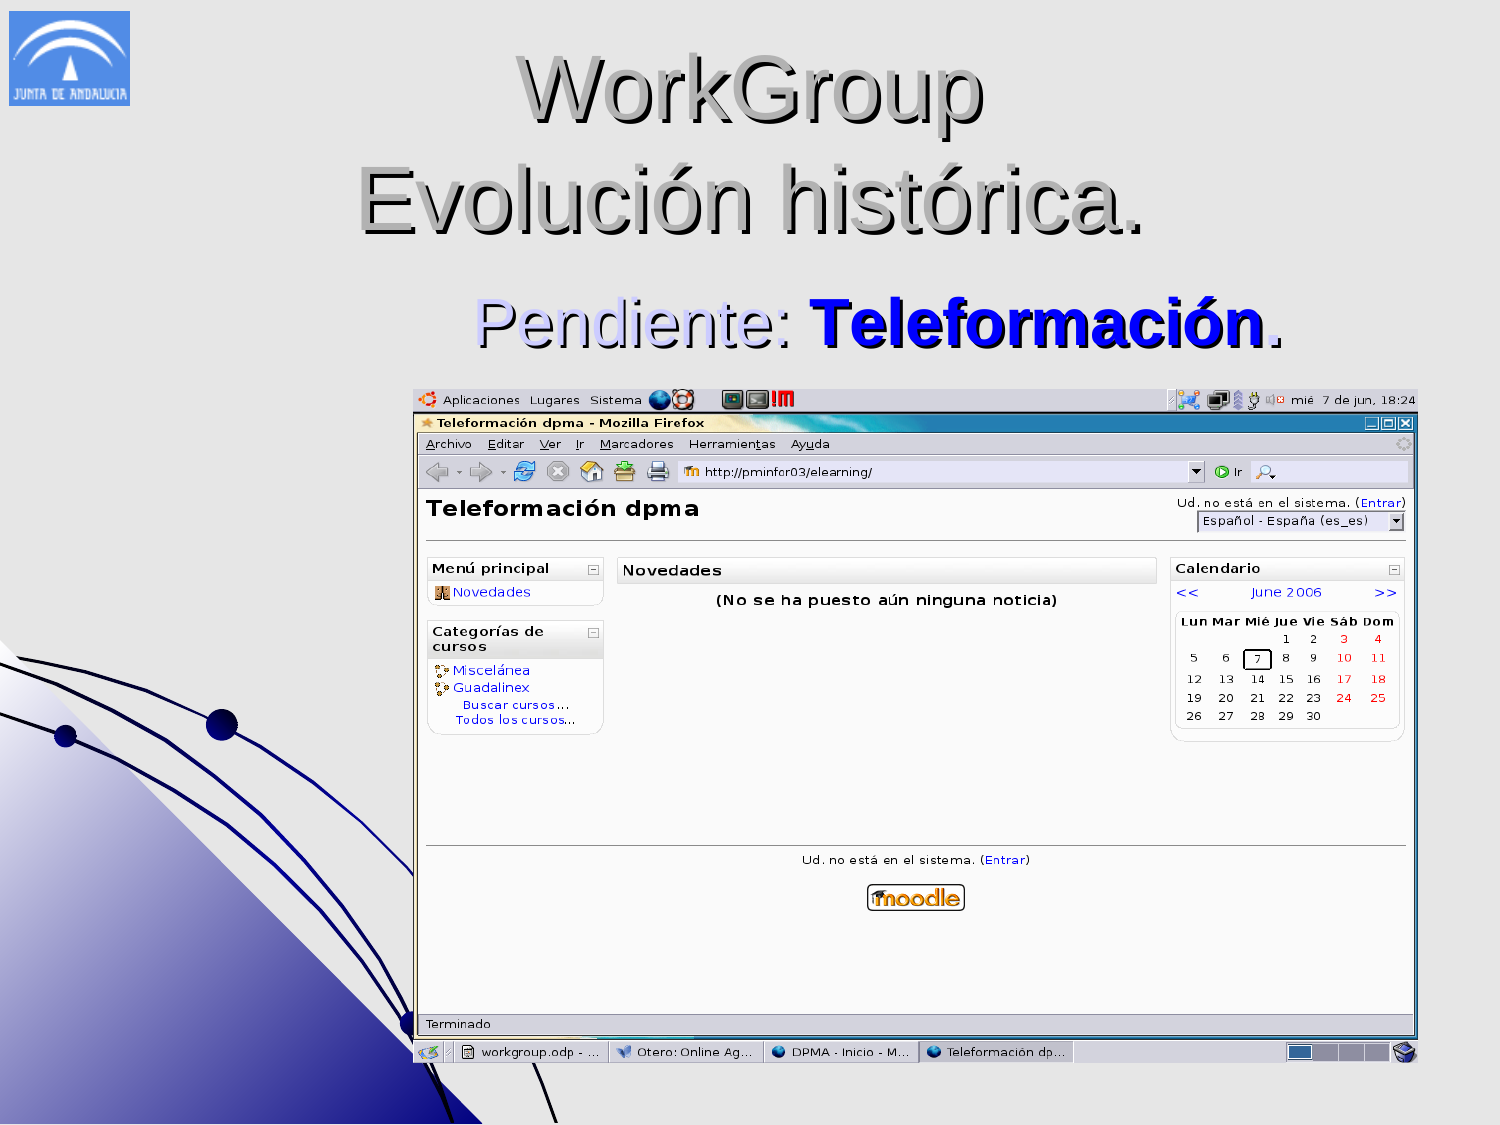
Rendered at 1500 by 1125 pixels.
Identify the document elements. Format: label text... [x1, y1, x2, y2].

list Pendiente: Teleformación. [472, 279, 1418, 355]
title WorkGroup Evolución histórica. [75, 16, 1425, 262]
picture [9, 11, 130, 106]
picture [413, 389, 1418, 1063]
